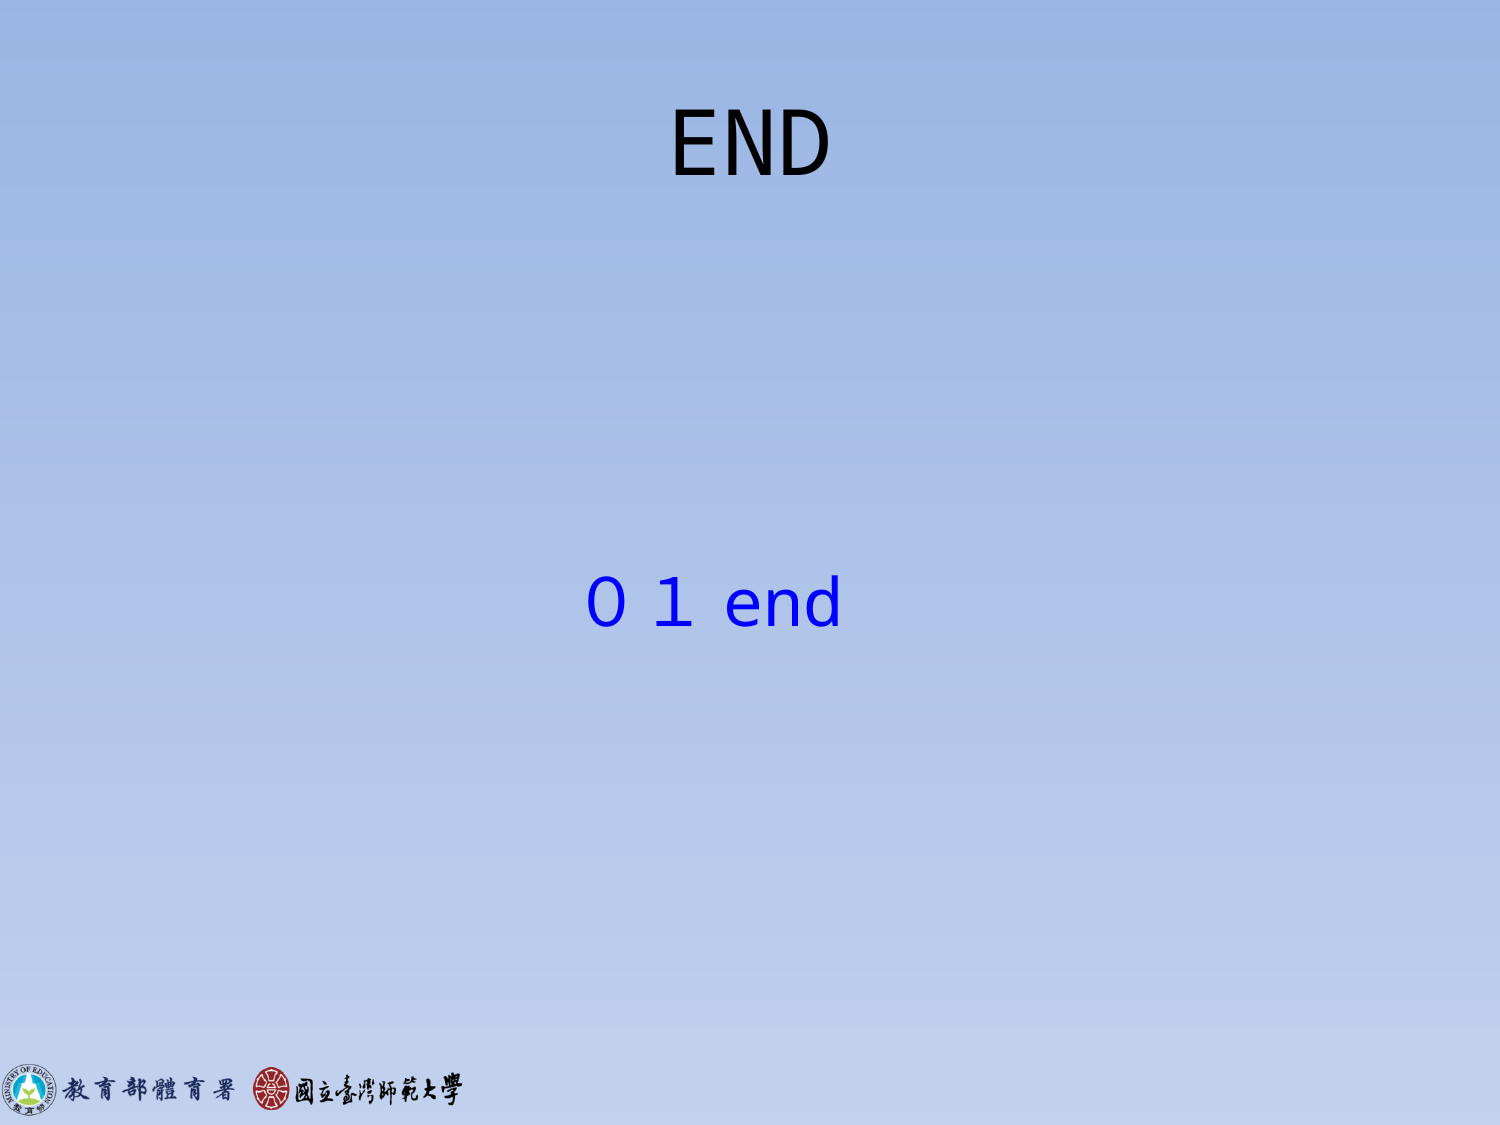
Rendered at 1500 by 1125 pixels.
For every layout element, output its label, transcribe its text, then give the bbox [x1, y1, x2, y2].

title END [75, 45, 1426, 233]
list ０１end [75, 262, 1426, 1005]
